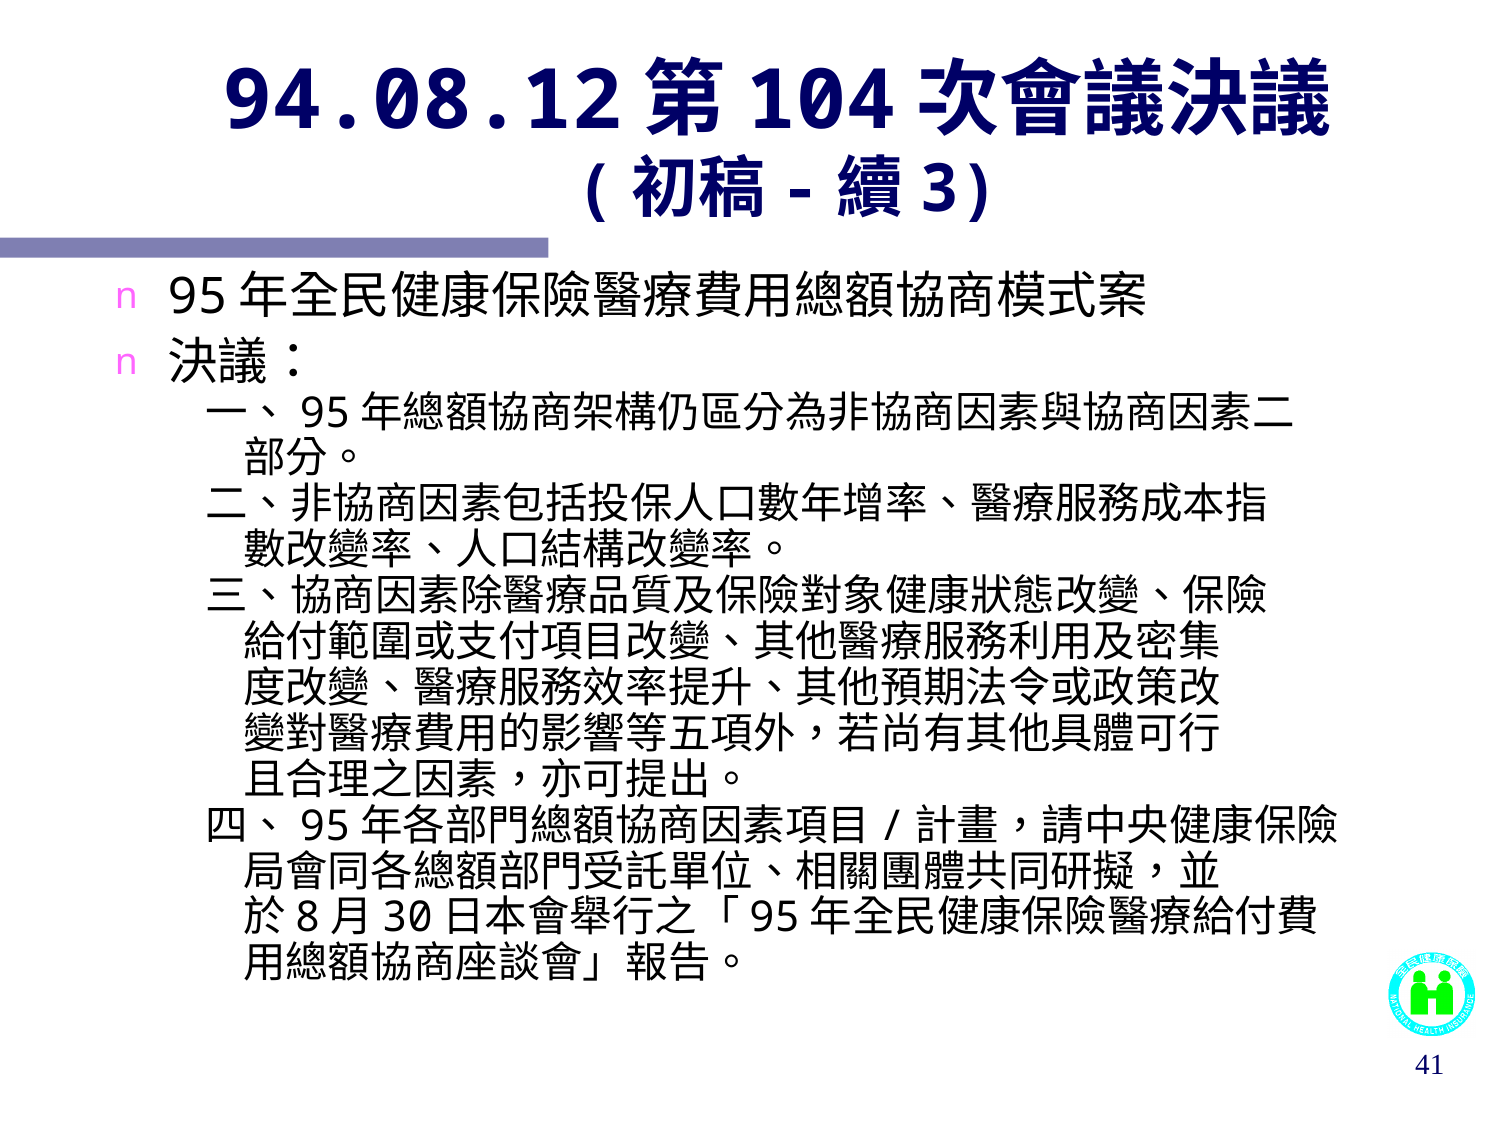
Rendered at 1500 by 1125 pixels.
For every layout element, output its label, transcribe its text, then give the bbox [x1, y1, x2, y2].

list 95年全民健康保險醫療費用總額協商模式案 決議： 一、95年總額協商架構仍區分為非協商因素與協商因素二 部分。 二、非協商因素包括投保人口數年增率、醫療服務成本指 數改變率、人口結構改變率。 三、協商因素除醫療品質及保險對象健康狀態改變、保險 給付範圍或支付項目改變、其他醫療服務利用及密集 度改變、醫療服務效率提升、其他預期法令或政策改 變對醫療費用的影響等五項外，若尚有其他具體可行 且合理之因素，亦可提出。 四、95年各部門總額協商因素項目/計畫，請中央健康保險 局會同各總額部門受託單位、相關團體共同研擬，並 於8月30日本會舉行之「95年全民健康保險醫療給付費 用總額協商座談會」報告。 [99, 262, 1375, 1063]
text_box [1400, 1037, 1476, 1125]
title 94.08.12第104次會議決議(初稿-續3) [150, 37, 1426, 225]
